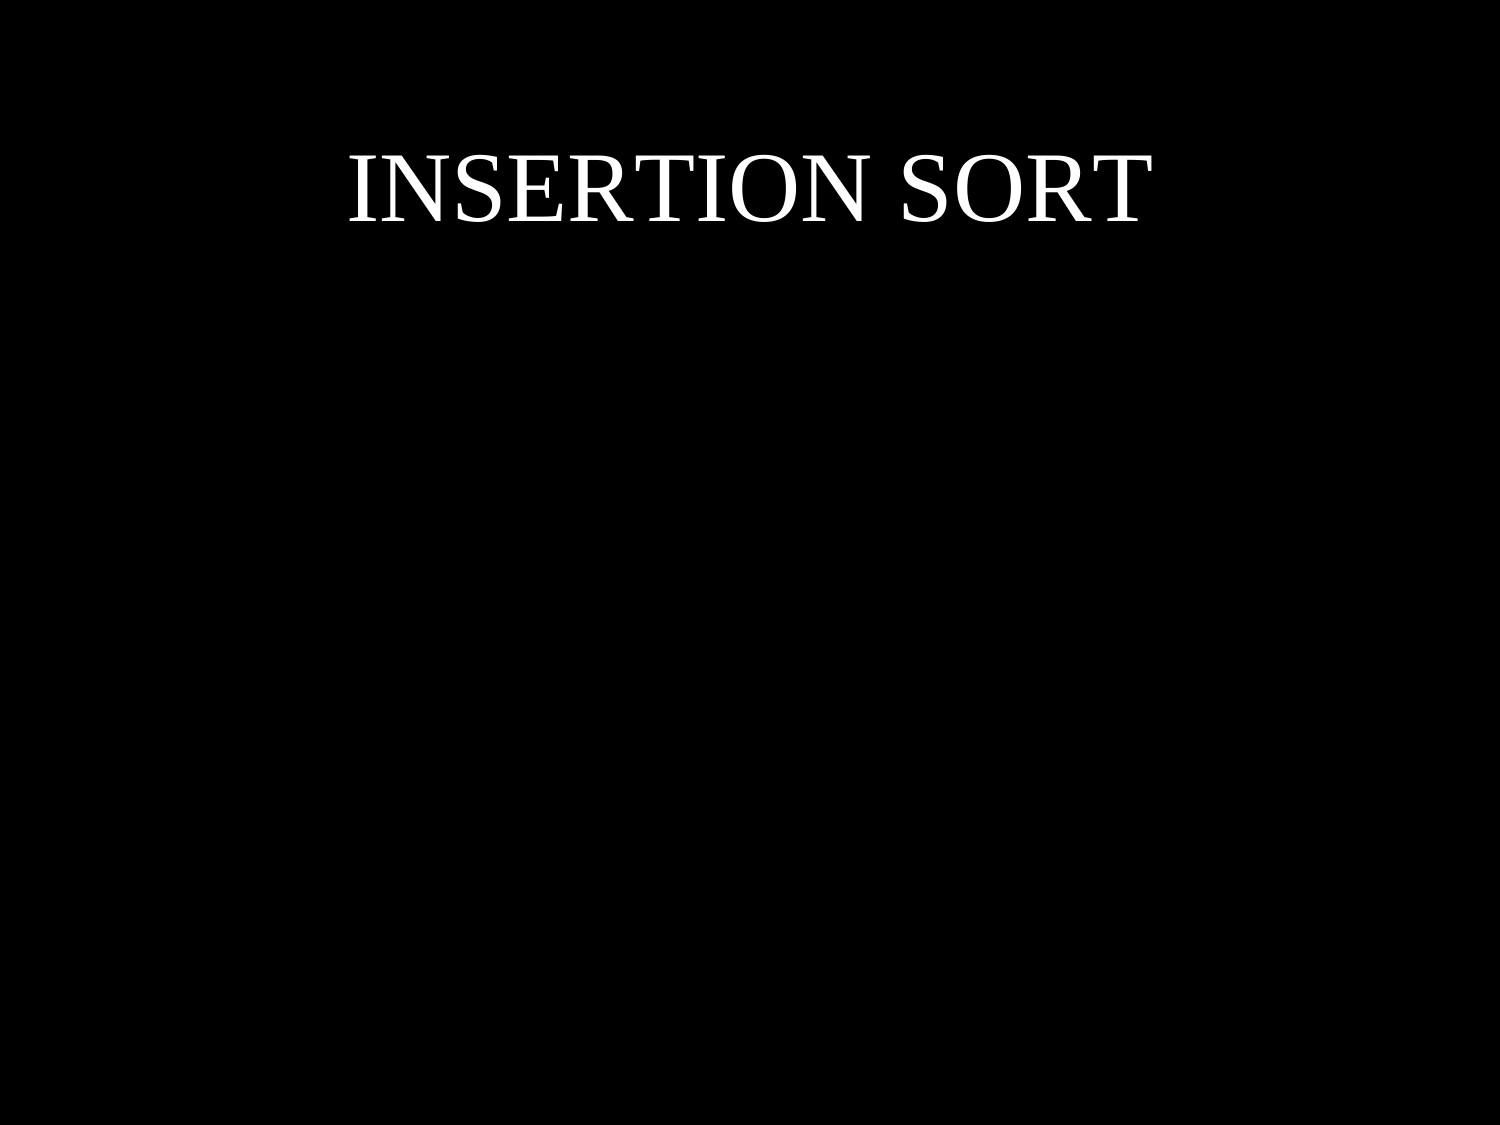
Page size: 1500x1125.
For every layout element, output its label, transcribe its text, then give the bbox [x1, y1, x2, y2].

title INSERTION SORT [75, 41, 1426, 334]
